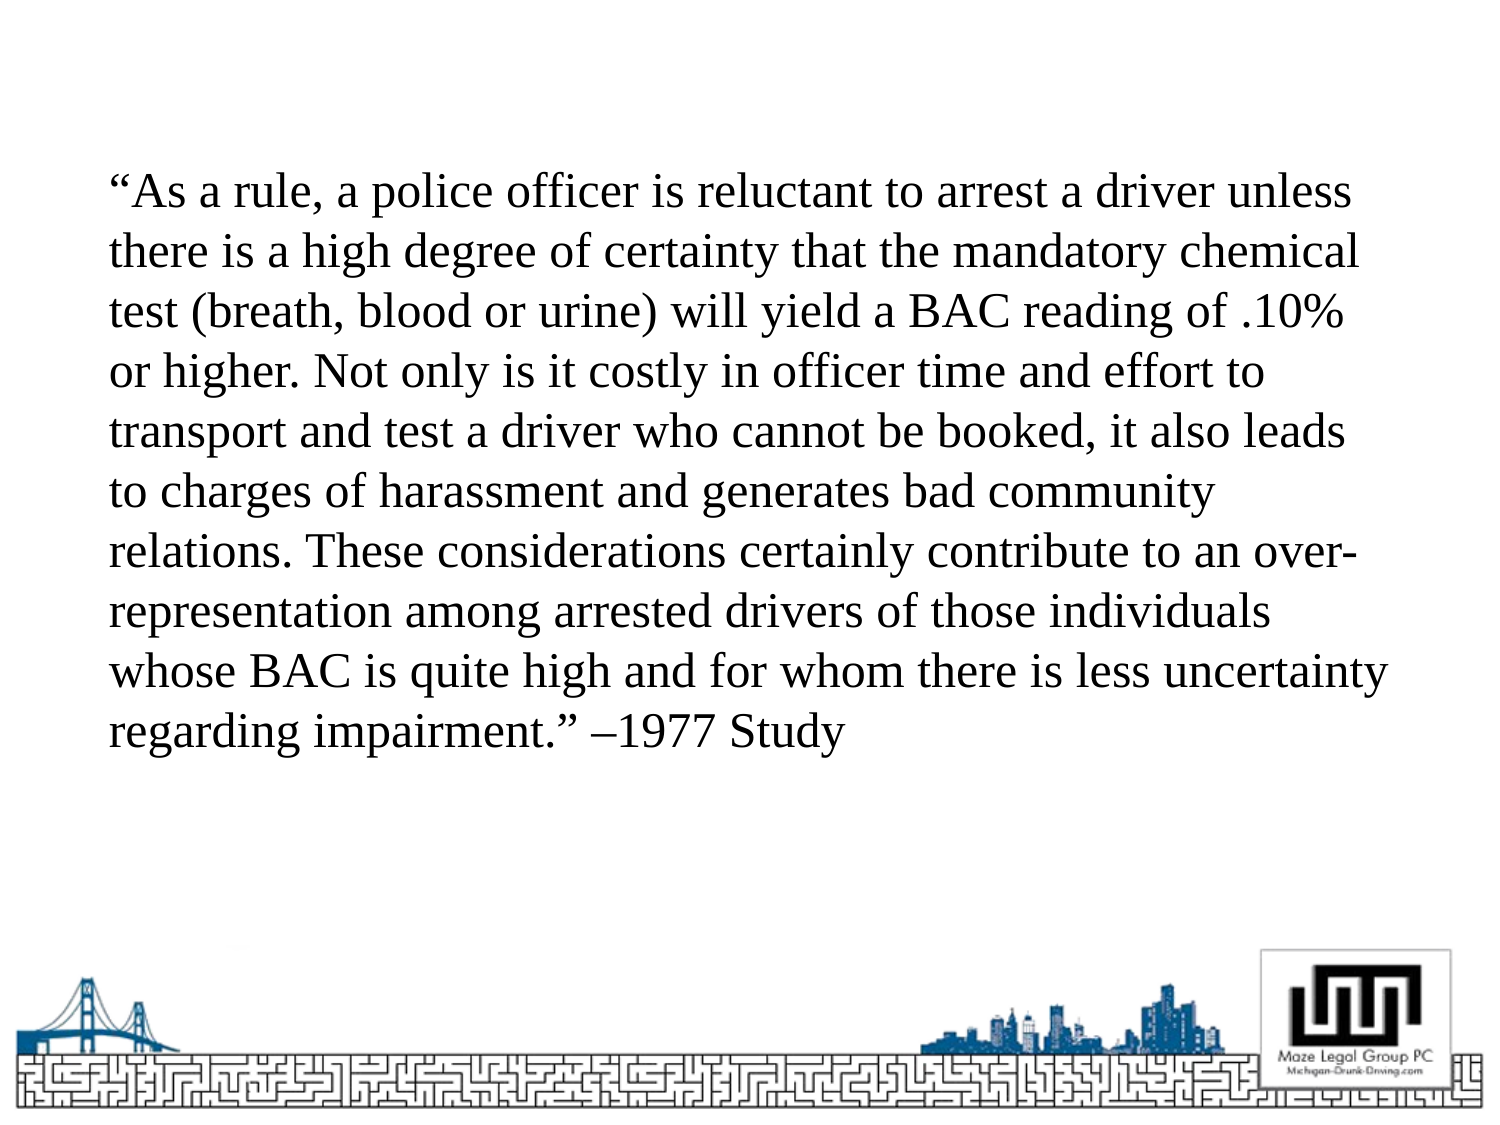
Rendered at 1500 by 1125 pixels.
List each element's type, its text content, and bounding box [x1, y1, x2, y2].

text_box “As a rule, a police officer is reluctant to arrest a driver unless there is a high degree of certainty that the mandatory chemical test (breath, blood or urine) will yield a BAC reading of .10% or higher. Not only is it costly in officer time and effort to transport and test a driver who cannot be booked, it also leads to charges of harassment and generates bad community relations. These considerations certainly contribute to an over-representation among arrested drivers of those individuals whose BAC is quite high and for whom there is less uncertainty regarding impairment.” –1977 Study [93, 149, 1407, 895]
